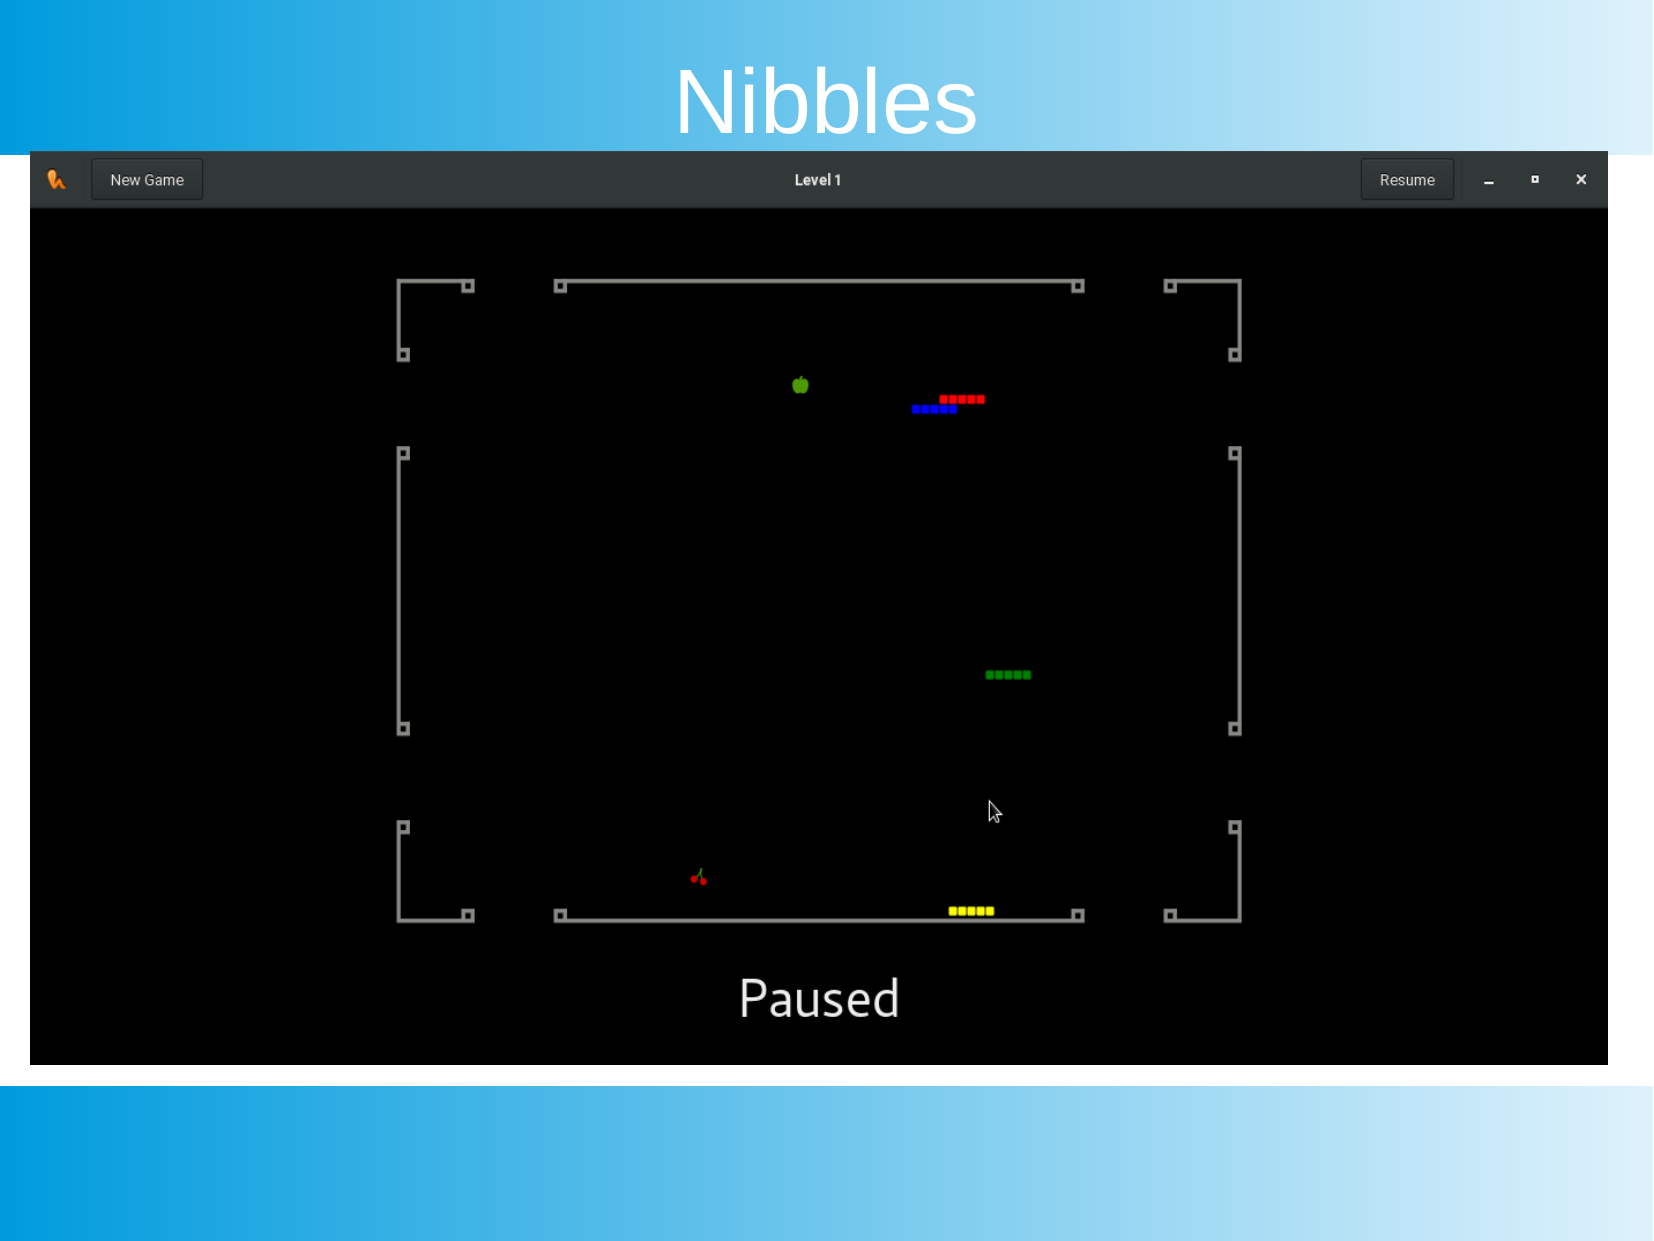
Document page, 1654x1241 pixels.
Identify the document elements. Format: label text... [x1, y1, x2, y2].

title Nibbles [82, 49, 1571, 151]
picture [30, 151, 1608, 1066]
